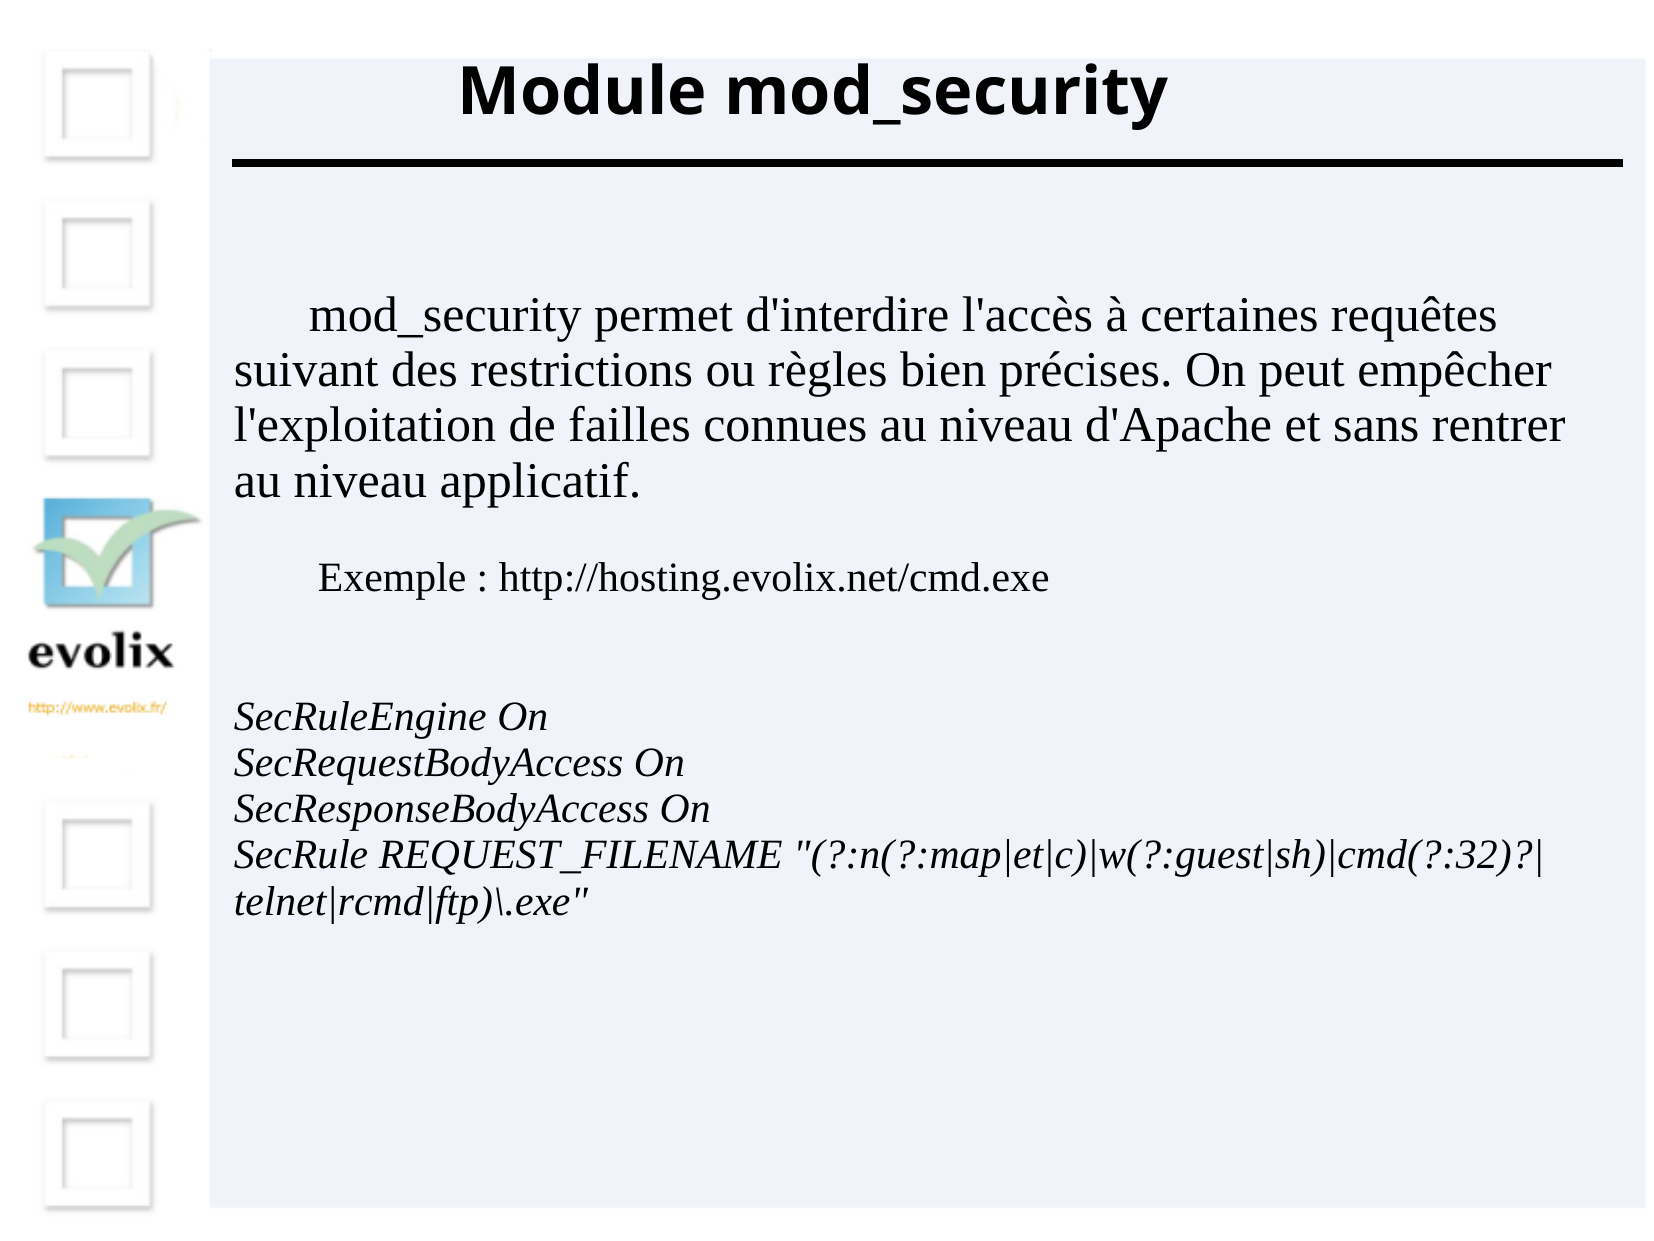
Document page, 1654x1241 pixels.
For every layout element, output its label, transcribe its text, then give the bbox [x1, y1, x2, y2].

subtitle mod_security permet d'interdire l'accès à certaines requêtes suivant des restrictions ou règles bien précises. On peut empêcher l'exploitation de failles connues au niveau d'Apache et sans rentrer au niveau applicatif. Exemple : http://hosting.evolix.net/cmd.exe SecRuleEngine On SecRequestBodyAccess On SecResponseBodyAccess On SecRule REQUEST_FILENAME "(?:n(?:map|et|c)|w(?:guest|sh)|cmd(?:32)?|telnet|rcmd|ftp)\.exe" [233, 181, 1626, 1030]
picture [0, 49, 1654, 1218]
title Module mod_security [22, 27, 1604, 151]
